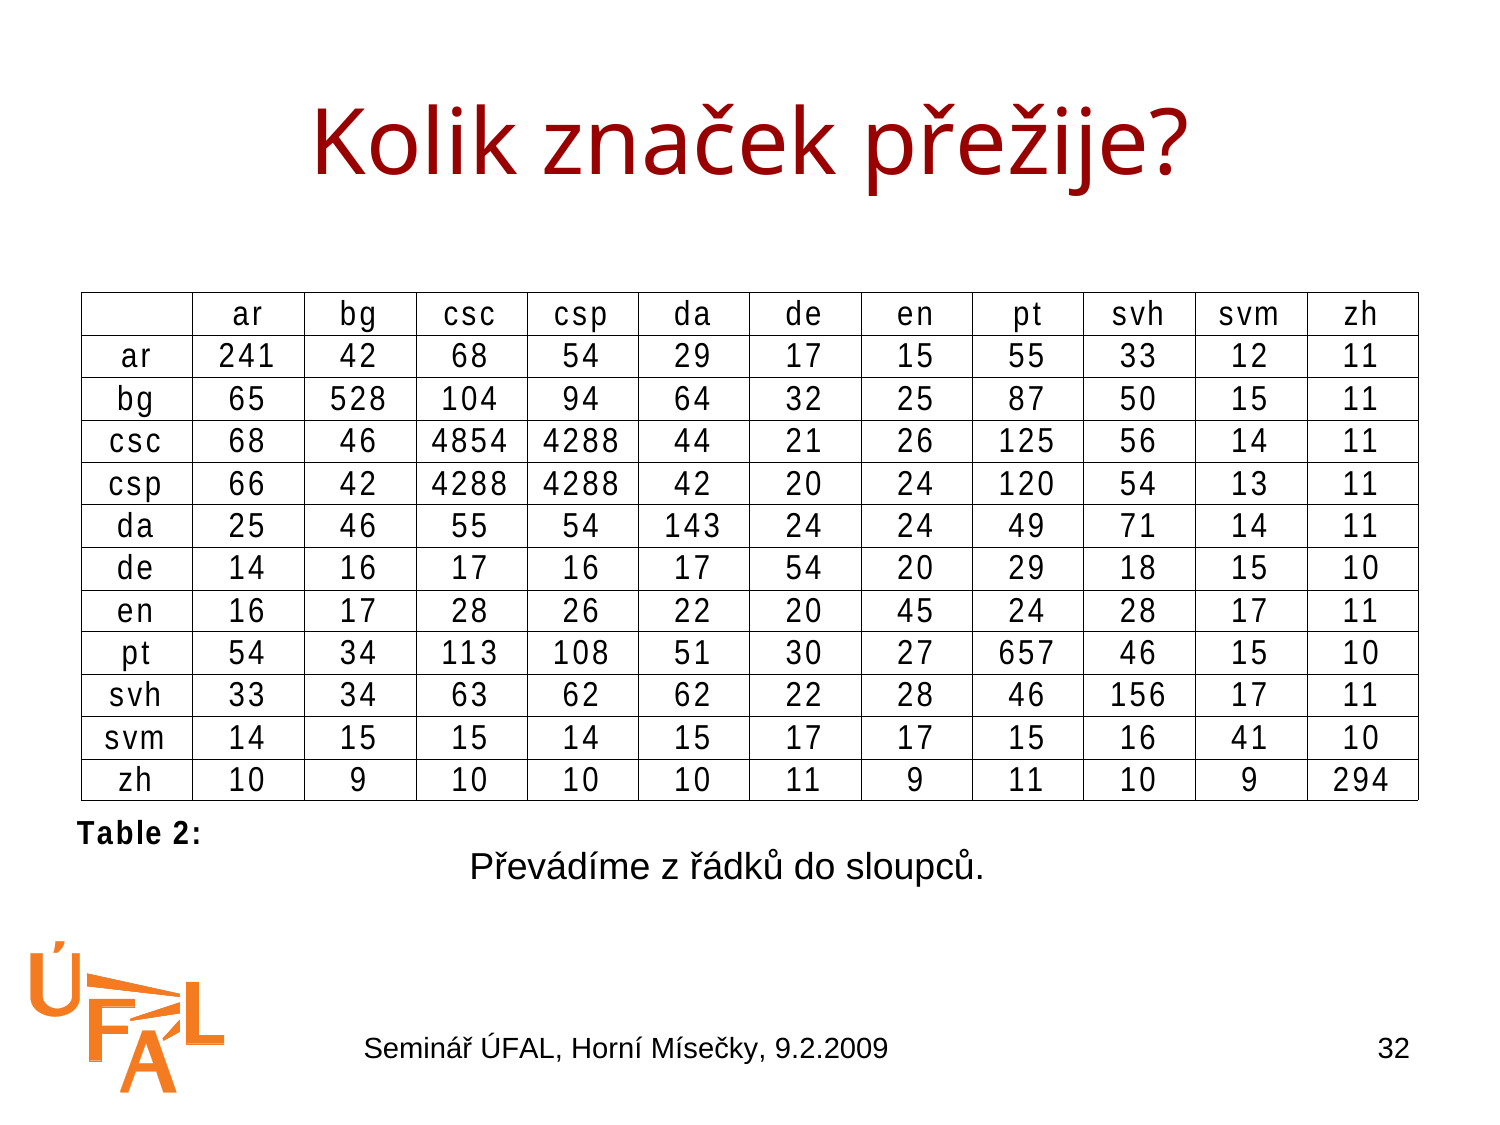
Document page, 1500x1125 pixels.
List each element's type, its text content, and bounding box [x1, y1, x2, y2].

text_box Převádíme z řádků do sloupců. [454, 834, 1022, 895]
picture [76, 290, 1436, 893]
title Kolik značek přežije? [75, 45, 1426, 233]
